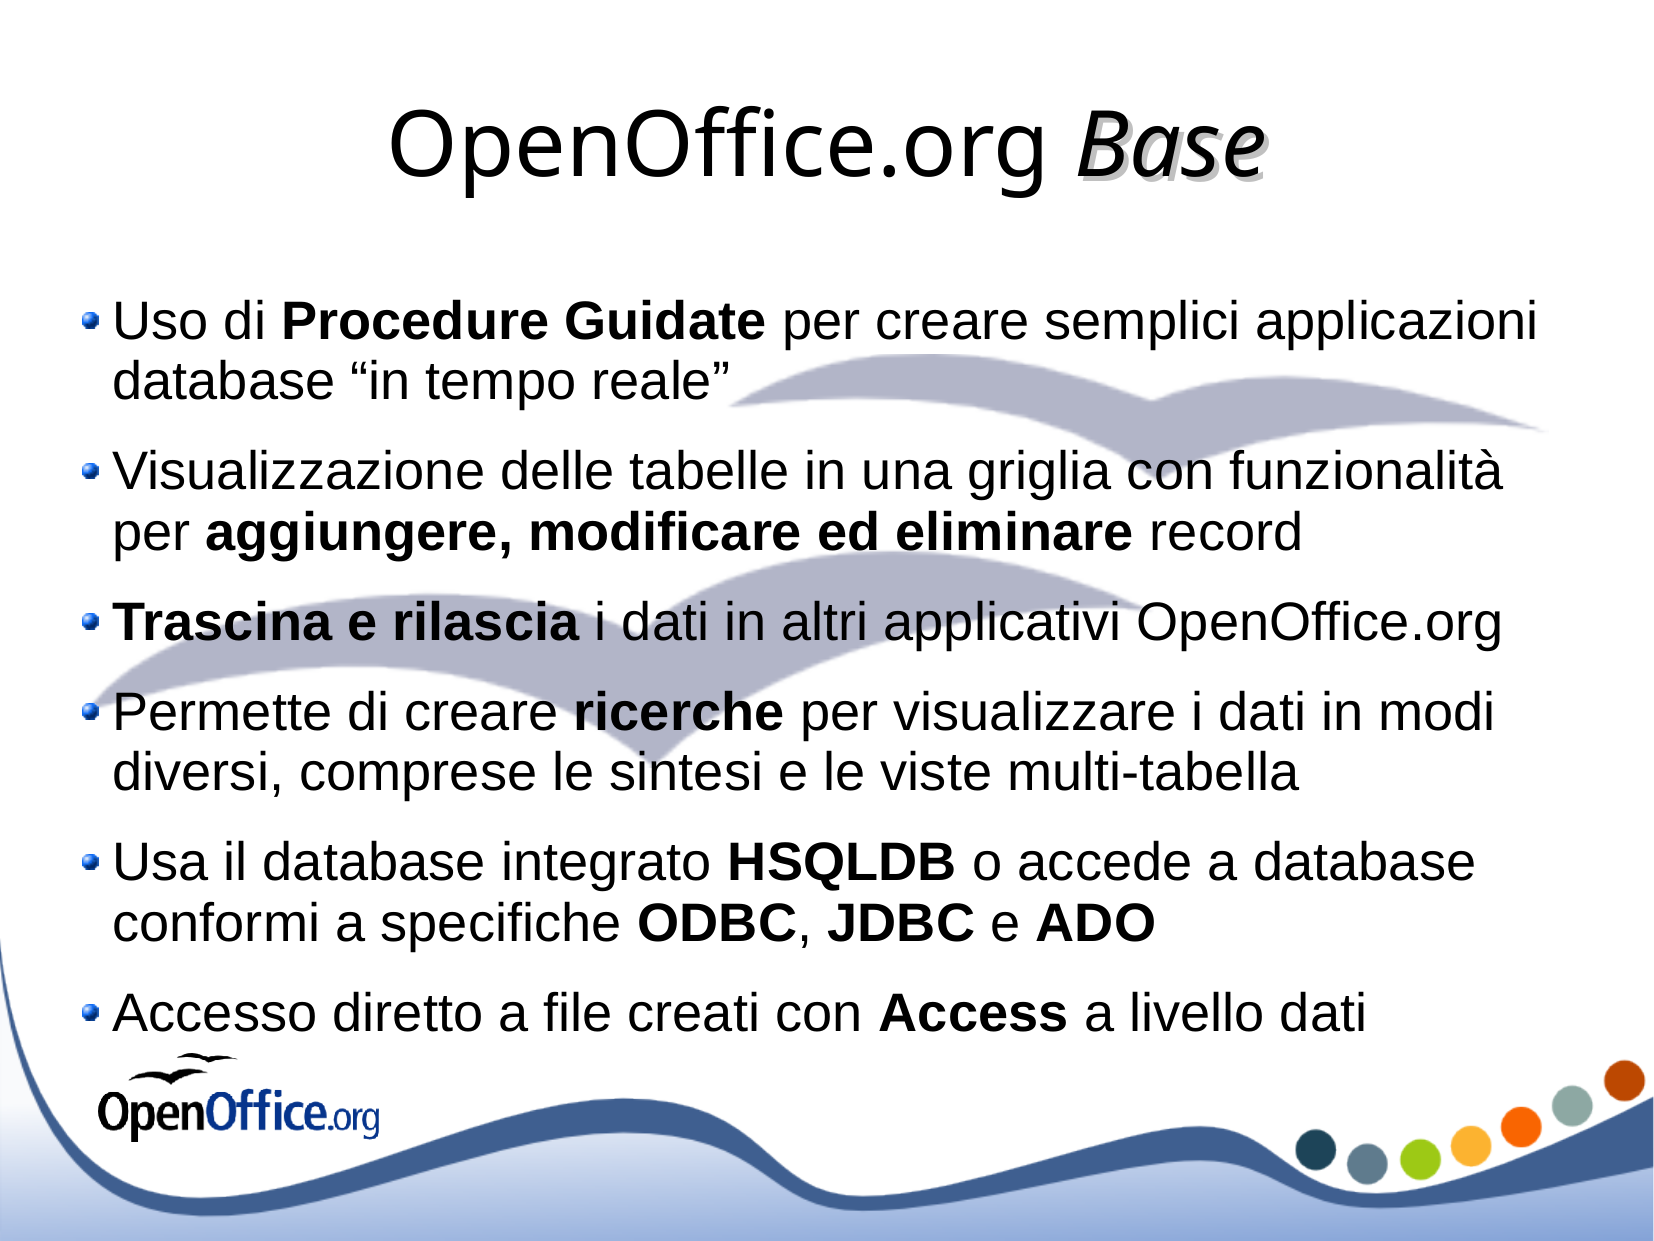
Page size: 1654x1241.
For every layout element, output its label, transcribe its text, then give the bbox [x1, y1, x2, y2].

title OpenOffice.org Base [82, 37, 1571, 245]
list Uso di Procedure Guidate per creare semplici applicazioni database “in tempo reale” Visualizzazione delle tabelle in una griglia con funzionalità per aggiungere, modificare ed eliminare record Trascina e rilascia i dati in altri applicativi OpenOffice.org Permette di creare ricerche per visualizzare i dati in modi diversi, comprese le sintesi e le viste multi-tabella Usa il database integrato HSQLDB o accede a database conformi a specifiche ODBC, JDBC e ADO Accesso diretto a file creati con Access a livello dati [82, 290, 1571, 1109]
picture [0, 938, 1654, 1241]
